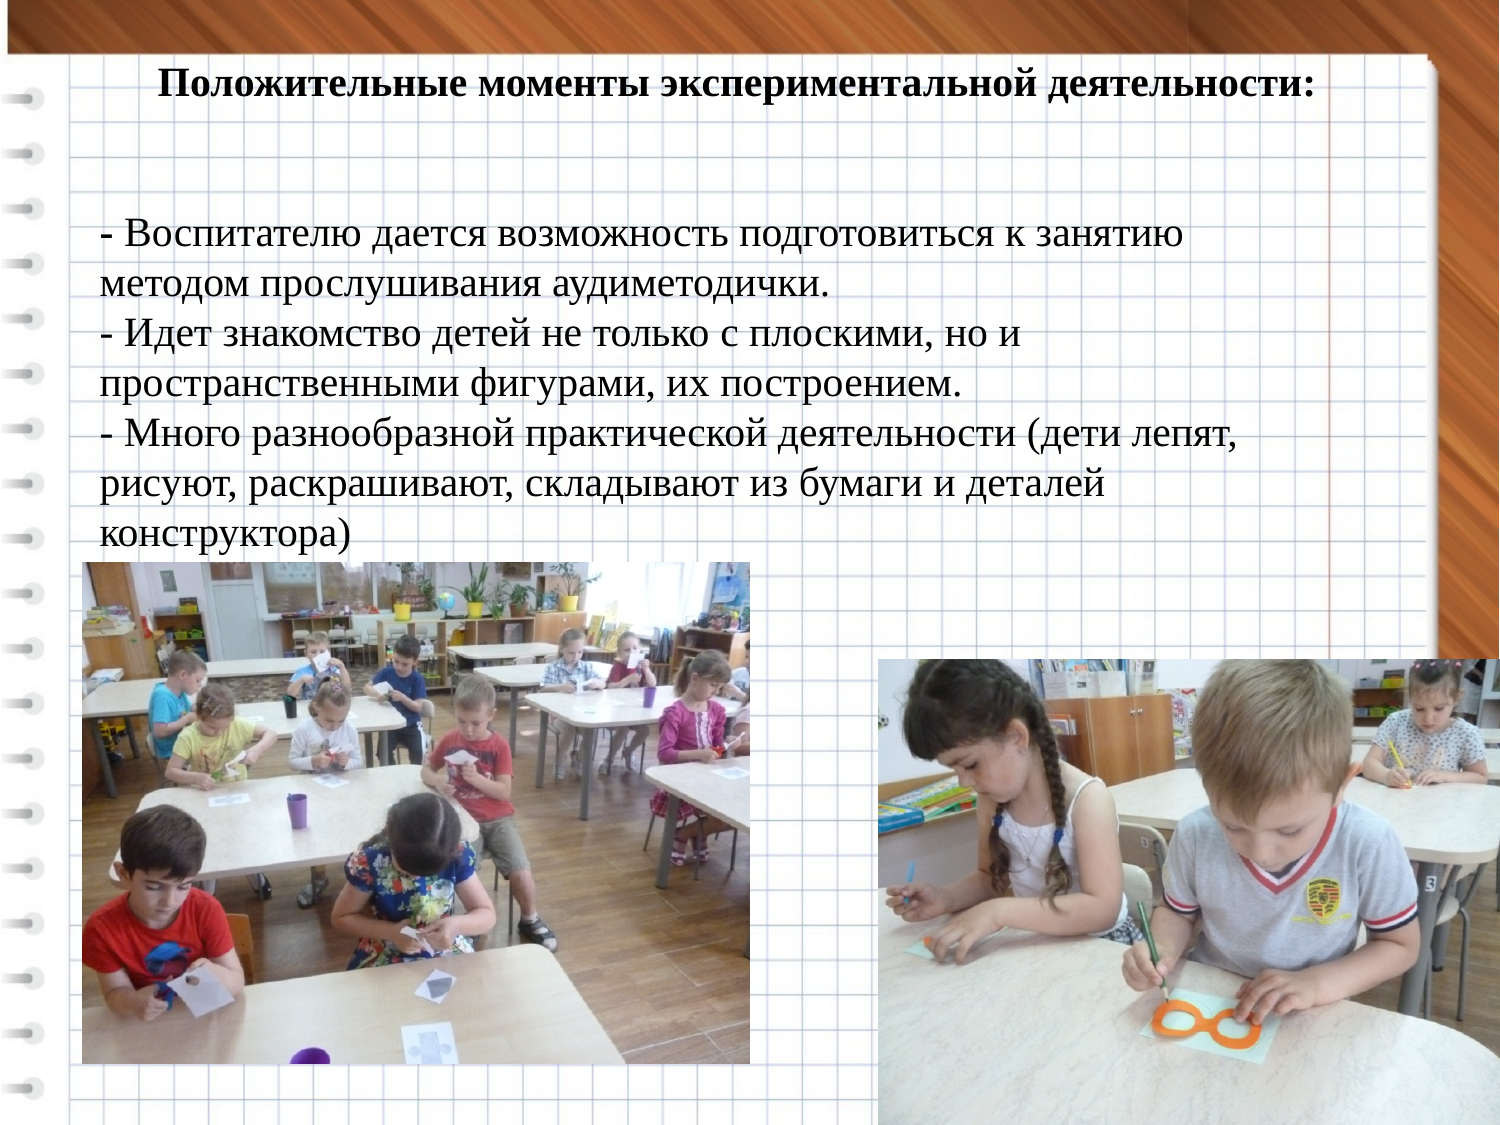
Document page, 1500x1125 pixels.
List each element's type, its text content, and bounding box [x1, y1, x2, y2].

title Положительные моменты экспериментальной деятельности: - Воспитателю дается возможность подготовиться к занятию методом прослушивания аудиметодички. - Идет знакомство детей не только с плоскими, но и пространственными фигурами, их построением. - Много разнообразной практической деятельности (дети лепят, рисуют, раскрашивают, складывают из бумаги и деталей конструктора) [70, 46, 1335, 563]
picture [1, 0, 1500, 1125]
